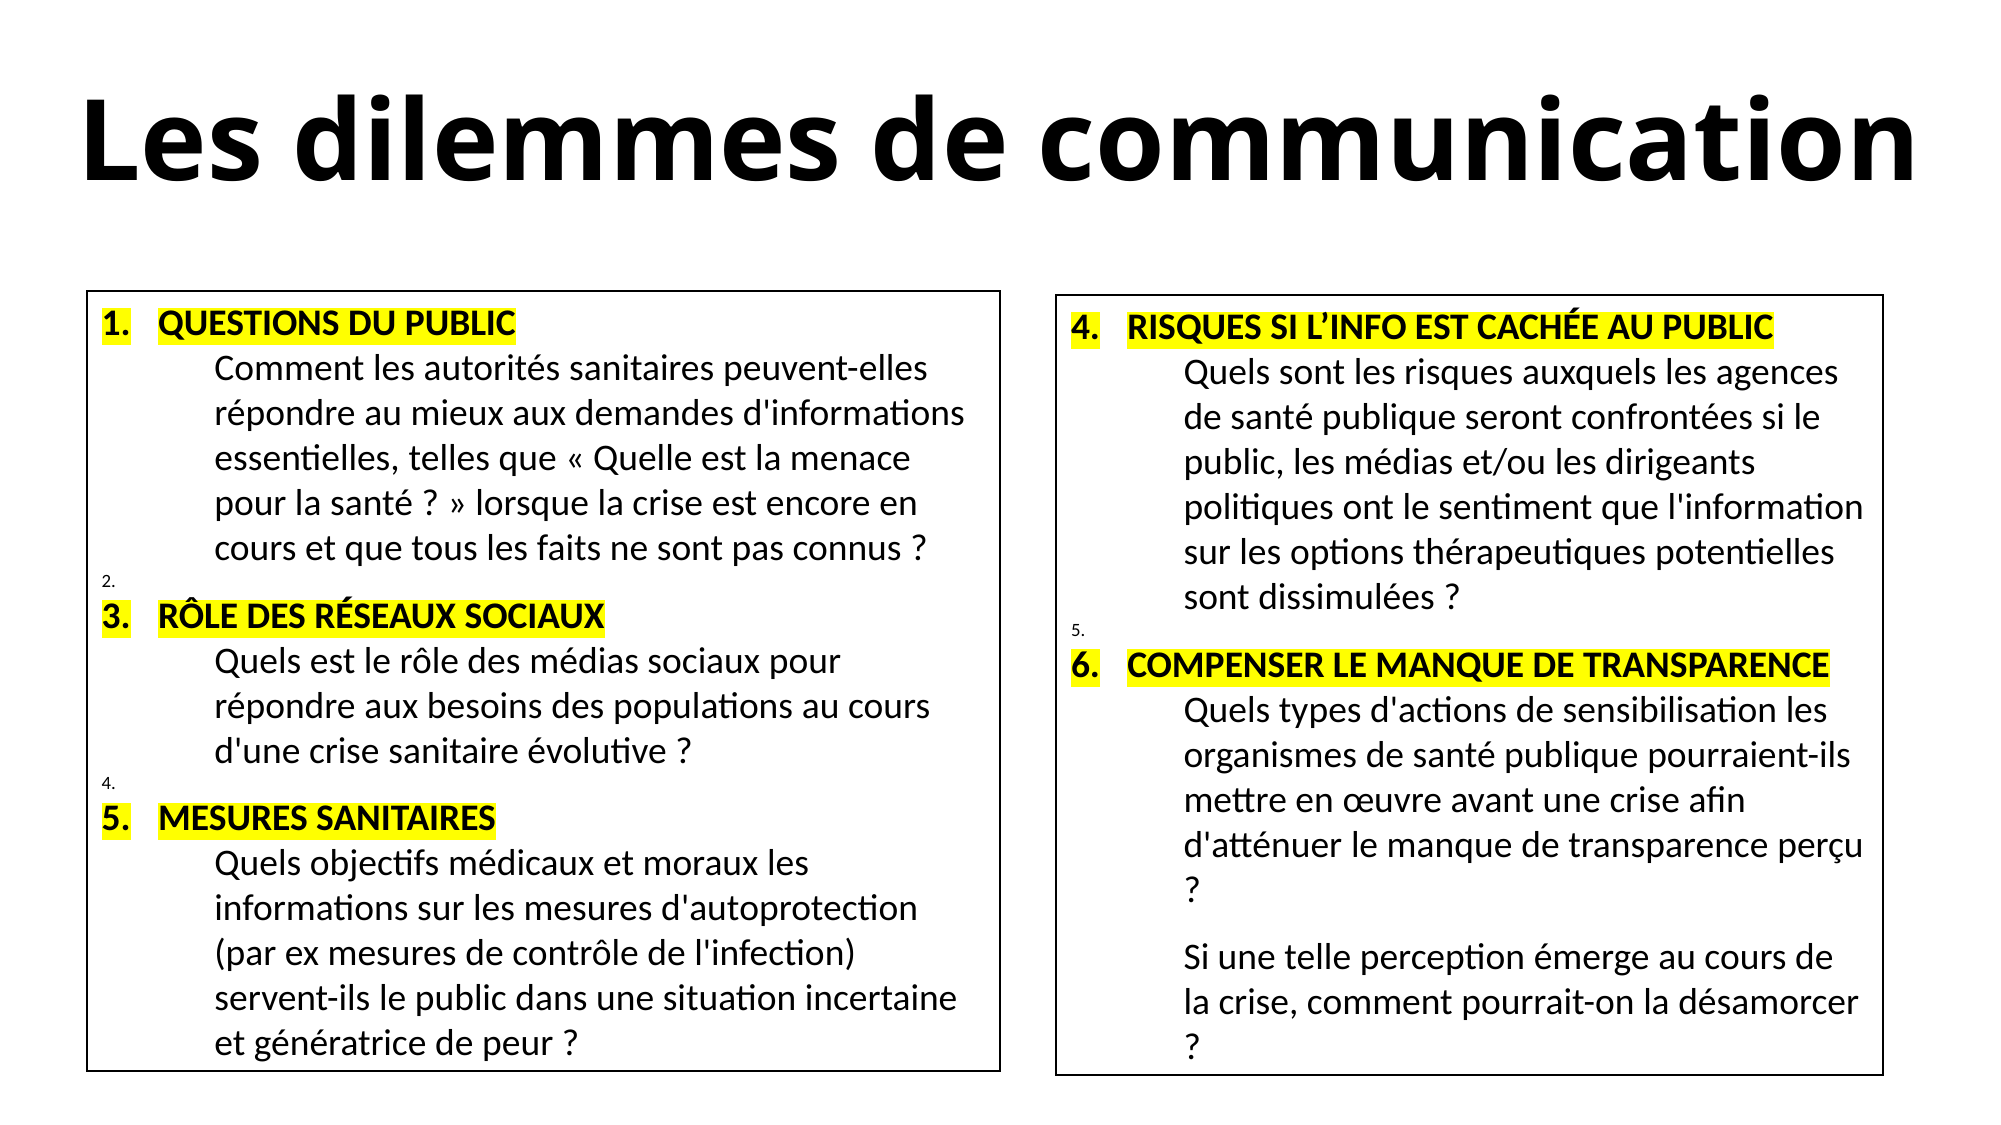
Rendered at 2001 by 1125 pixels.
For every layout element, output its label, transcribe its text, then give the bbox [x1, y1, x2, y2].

text_box QUESTIONS DU PUBLIC Comment les autorités sanitaires peuvent-elles répondre au mieux aux demandes d'informations essentielles, telles que « Quelle est la menace pour la santé ? » lorsque la crise est encore en cours et que tous les faits ne sont pas connus ? RÔLE DES RÉSEAUX SOCIAUX Quels est le rôle des médias sociaux pour répondre aux besoins des populations au cours d'une crise sanitaire évolutive ? MESURES SANITAIRES Quels objectifs médicaux et moraux les informations sur les mesures d'autoprotection (par ex mesures de contrôle de l'infection) servent-ils le public dans une situation incertaine et génératrice de peur ? [86, 290, 1001, 1034]
text_box Les dilemmes de communication [62, 60, 1946, 213]
text_box RISQUES SI L’INFO EST CACHÉE AU PUBLIC Quels sont les risques auxquels les agences de santé publique seront confrontées si le public, les médias et/ou les dirigeants politiques ont le sentiment que l'information sur les options thérapeutiques potentielles sont dissimulées ? COMPENSER LE MANQUE DE TRANSPARENCE Quels types d'actions de sensibilisation les organismes de santé publique pourraient-ils mettre en œuvre avant une crise afin d'atténuer le manque de transparence perçu ? Si une telle perception émerge au cours de la crise, comment pourrait-on la désamorcer ? [1056, 294, 1883, 947]
